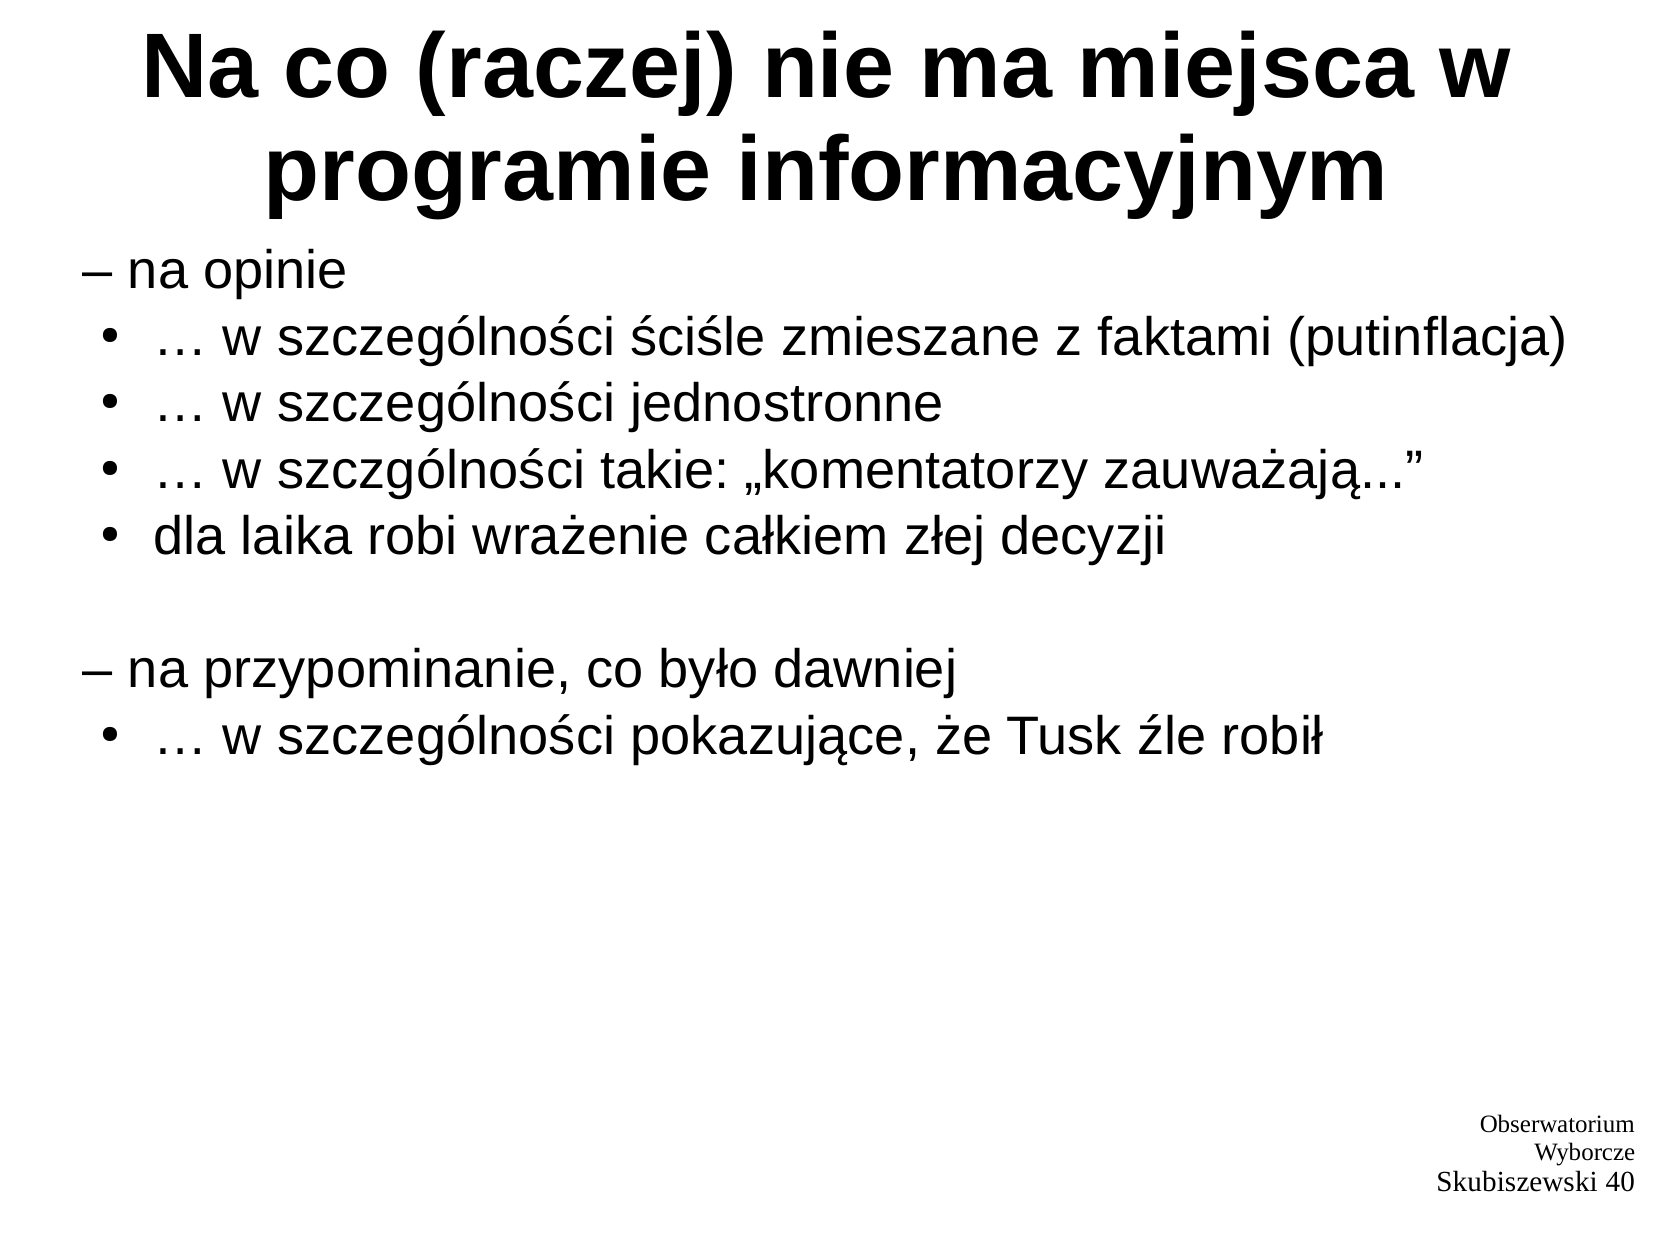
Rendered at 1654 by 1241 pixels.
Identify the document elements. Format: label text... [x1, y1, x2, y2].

list – na opinie … w szczególności ściśle zmieszane z faktami (putinflacja) … w szczególności jednostronne … w szczgólności takie: „komentatorzy zauważają...” dla laika robi wrażenie całkiem złej decyzji – na przypominanie, co było dawniej … w szczególności pokazujące, że Tusk źle robił [82, 240, 1571, 1186]
title Na co (raczej) nie ma miejsca w programie informacyjnym [82, 15, 1571, 223]
